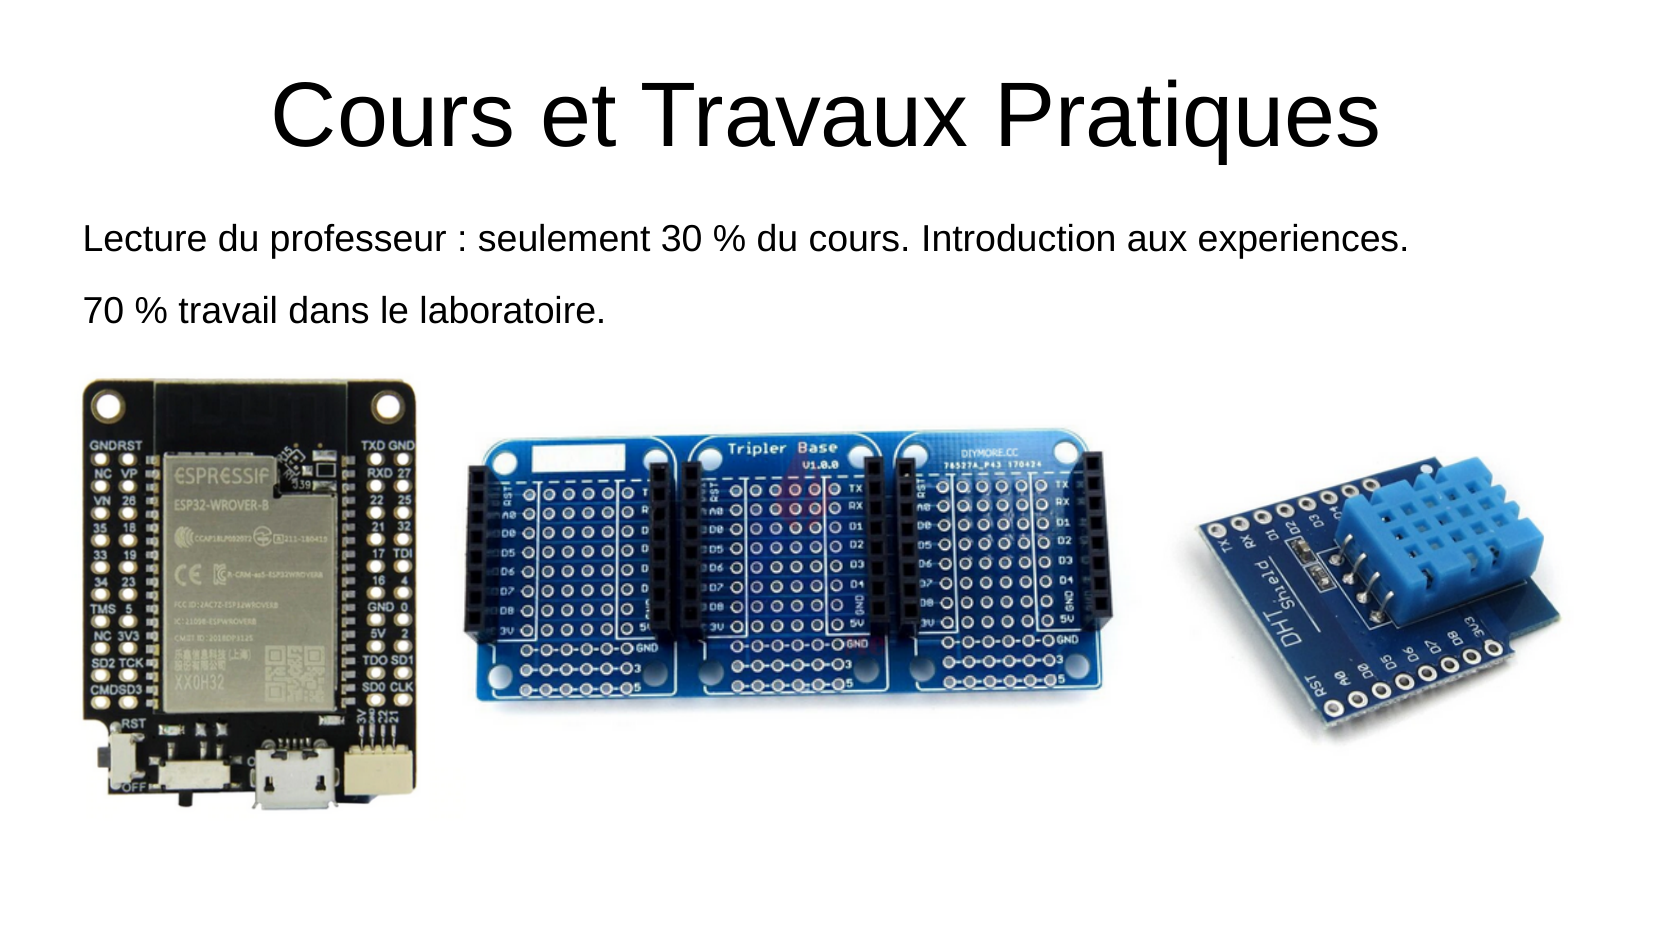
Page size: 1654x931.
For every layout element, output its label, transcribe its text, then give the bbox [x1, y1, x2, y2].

title Cours et Travaux Pratiques [82, 37, 1571, 193]
picture [22, 359, 1621, 821]
list Lecture du professeur : seulement 30 % du cours. Introduction aux experiences. 70 % travail dans le laboratoire. [82, 217, 1571, 404]
